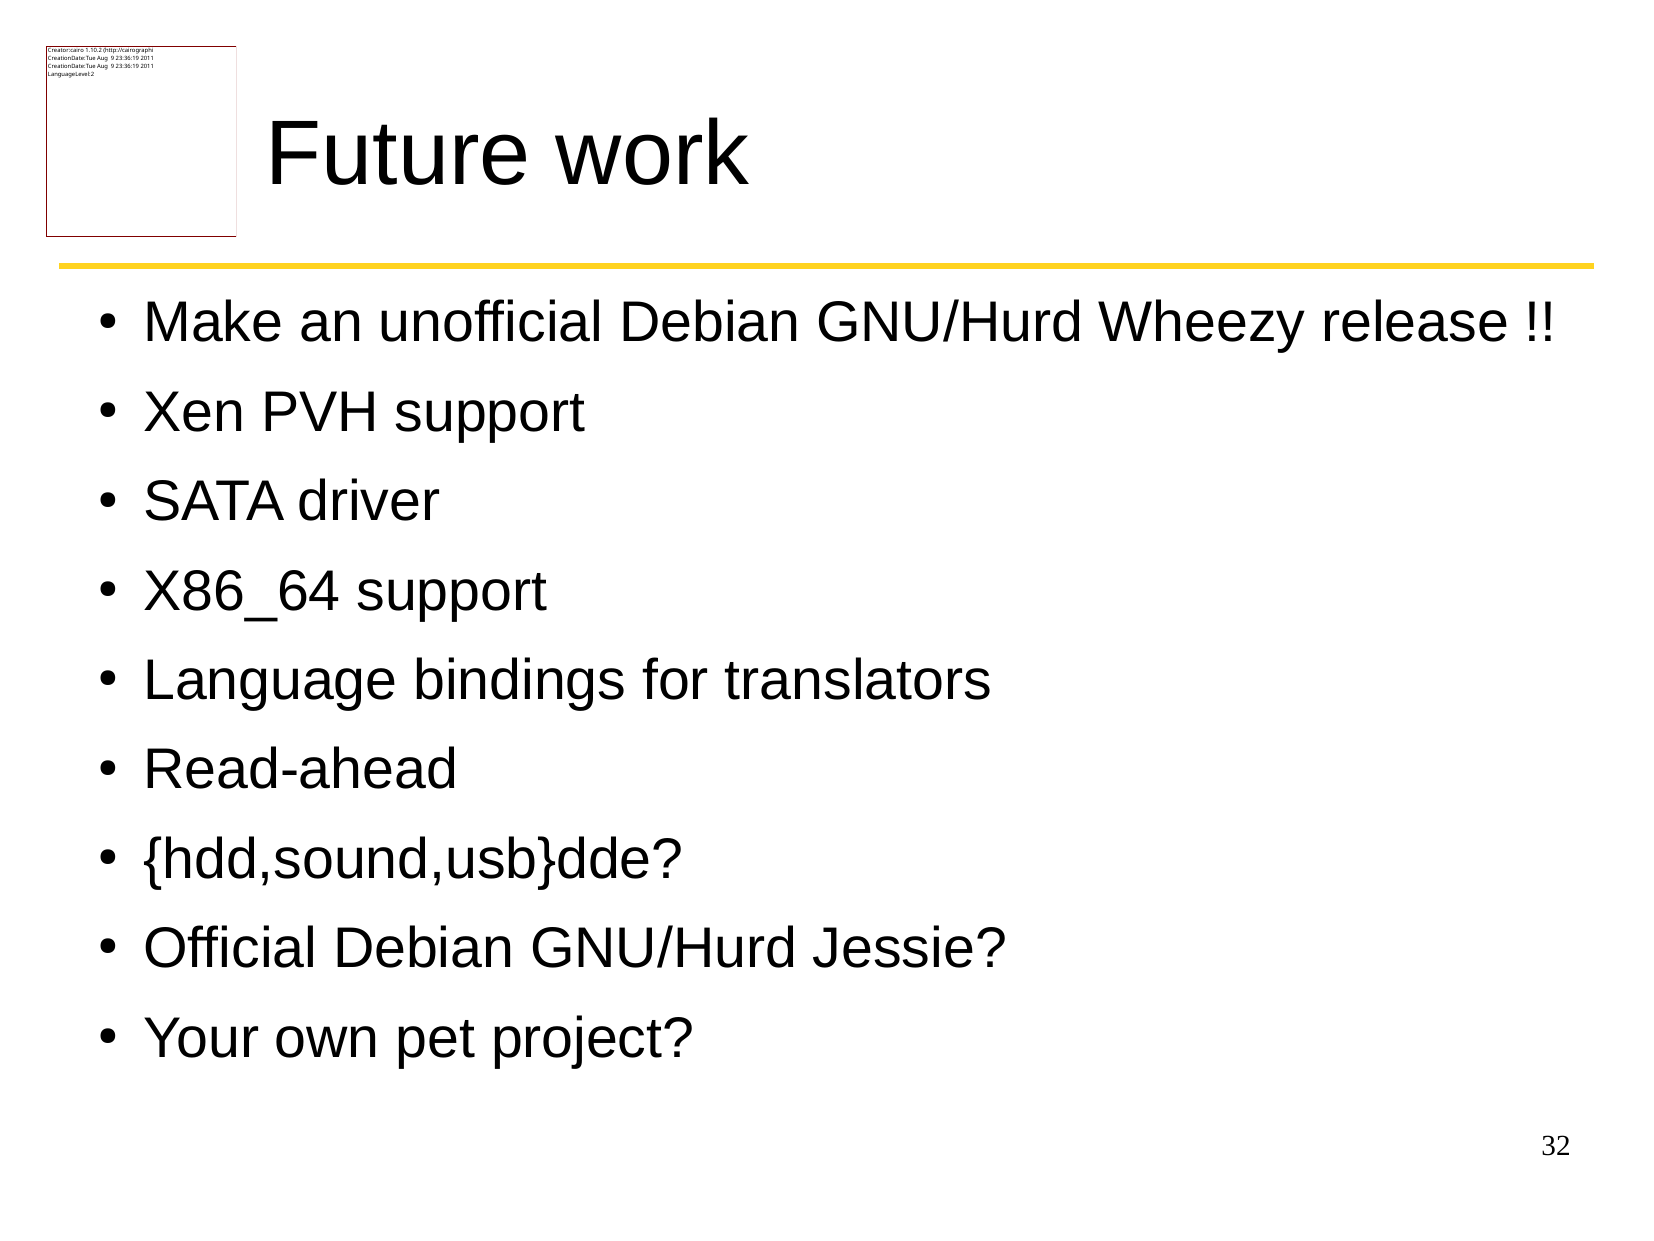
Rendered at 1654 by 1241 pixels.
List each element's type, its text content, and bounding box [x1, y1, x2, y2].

title Future work [265, 49, 1571, 257]
list Make an unofficial Debian GNU/Hurd Wheezy release !! Xen PVH support SATA driver X86_64 support Language bindings for translators Read-ahead {hdd,sound,usb}dde? Official Debian GNU/Hurd Jessie? Your own pet project? [82, 290, 1571, 1123]
